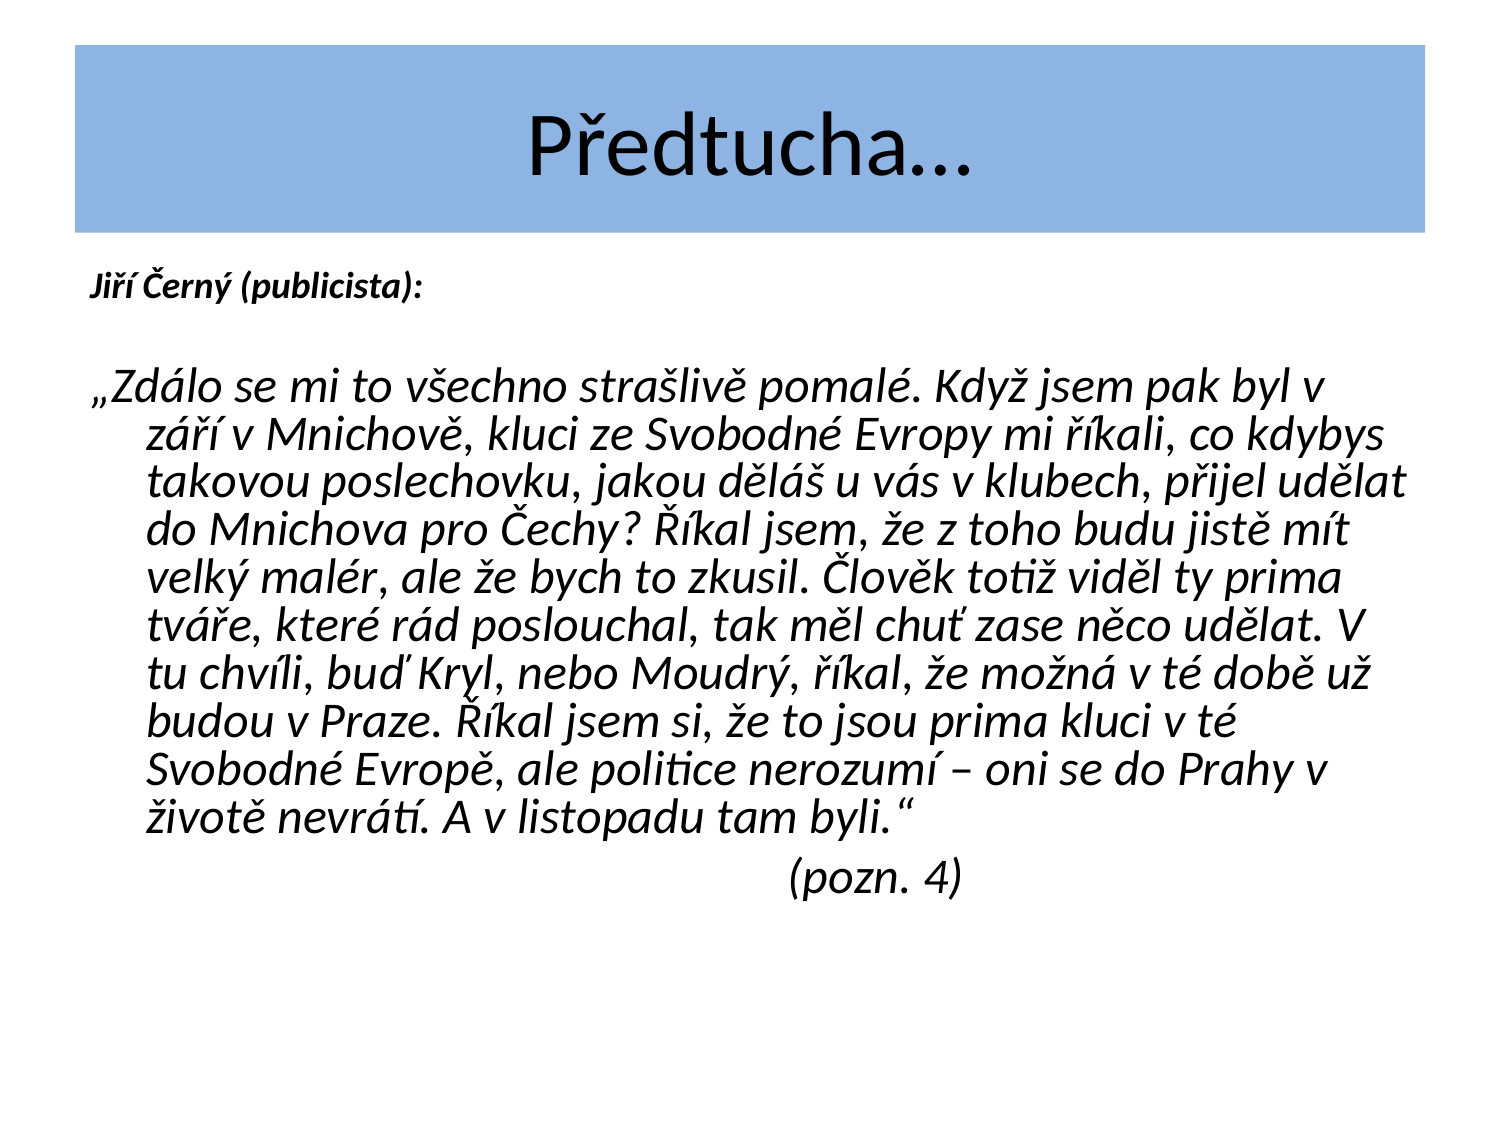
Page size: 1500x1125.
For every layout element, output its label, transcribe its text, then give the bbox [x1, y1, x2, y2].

title Předtucha… [75, 45, 1426, 233]
list Jiří Černý (publicista): „Zdálo se mi to všechno strašlivě pomalé. Když jsem pak byl v září v Mnichově, kluci ze Svobodné Evropy mi říkali, co kdybys takovou poslechovku, jakou děláš u vás v klubech, přijel udělat do Mnichova pro Čechy? Říkal jsem, že z toho budu jistě mít velký malér, ale že bych to zkusil. Člověk totiž viděl ty prima tváře, které rád poslouchal, tak měl chuť zase něco udělat. V tu chvíli, buď Kryl, nebo Moudrý, říkal, že možná v té době už budou v Praze. Říkal jsem si, že to jsou prima kluci v té Svobodné Evropě, ale politice nerozumí – oni se do Prahy v životě nevrátí. A v listopadu tam byli.“ (pozn. 4) [75, 262, 1426, 1006]
